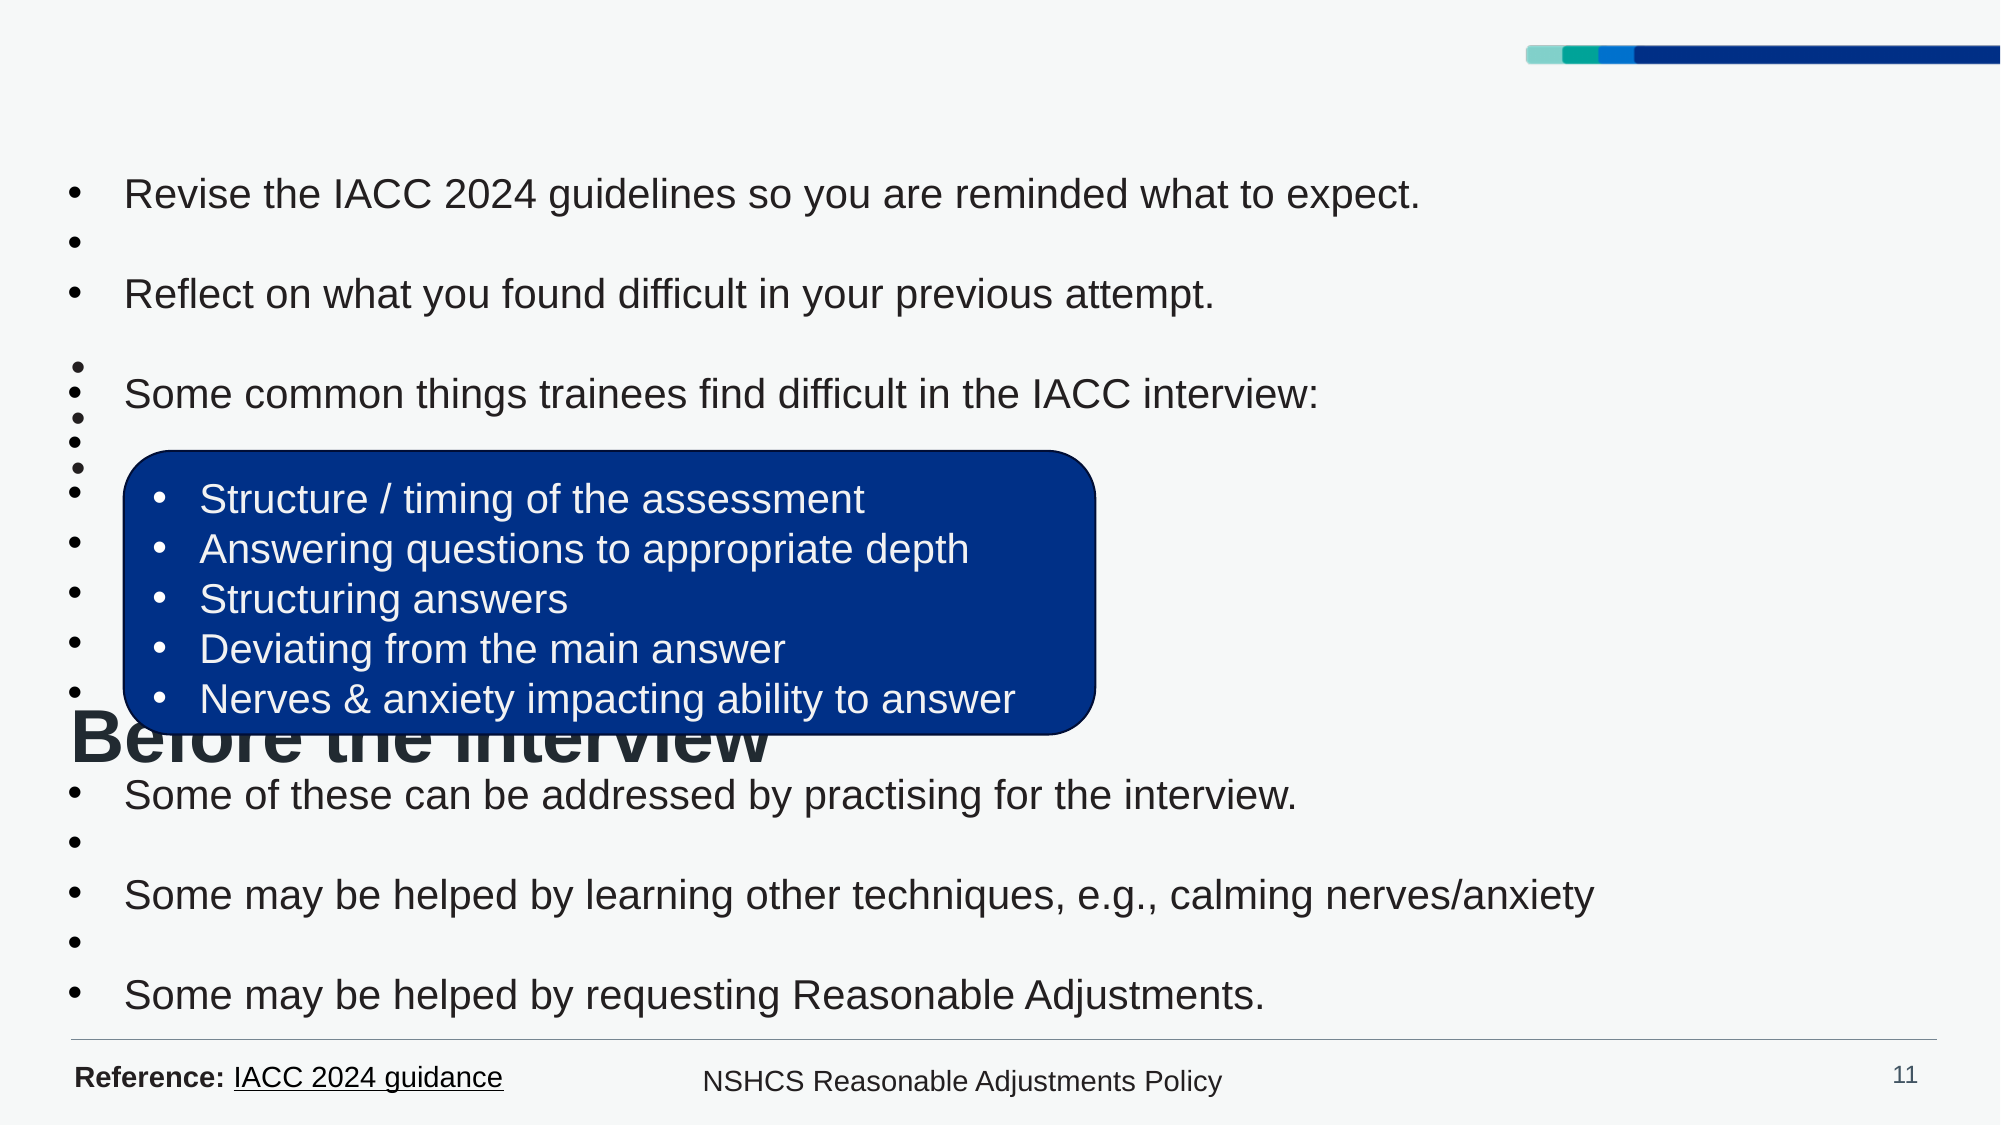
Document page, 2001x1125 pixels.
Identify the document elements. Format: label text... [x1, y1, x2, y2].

text_box Structure / timing of the assessment Answering questions to appropriate depth Structuring answers Deviating from the main answer Nerves & anxiety impacting ability to answer [123, 450, 1096, 735]
title Before the interview [66, 17, 1938, 159]
text_box Revise the IACC 2024 guidelines so you are reminded what to expect. Reflect on what you found difficult in your previous attempt. Some common things trainees find difficult in the IACC interview: Some of these can be addressed by practising for the interview. Some may be helped by learning other techniques, e.g., calming nerves/anxiety Some may be helped by requesting Reasonable Adjustments. [52, 159, 1951, 1034]
text_box NSHCS Reasonable Adjustments Policy [687, 1054, 1318, 1106]
text_box Reference: IACC 2024 guidance [59, 1051, 619, 1102]
